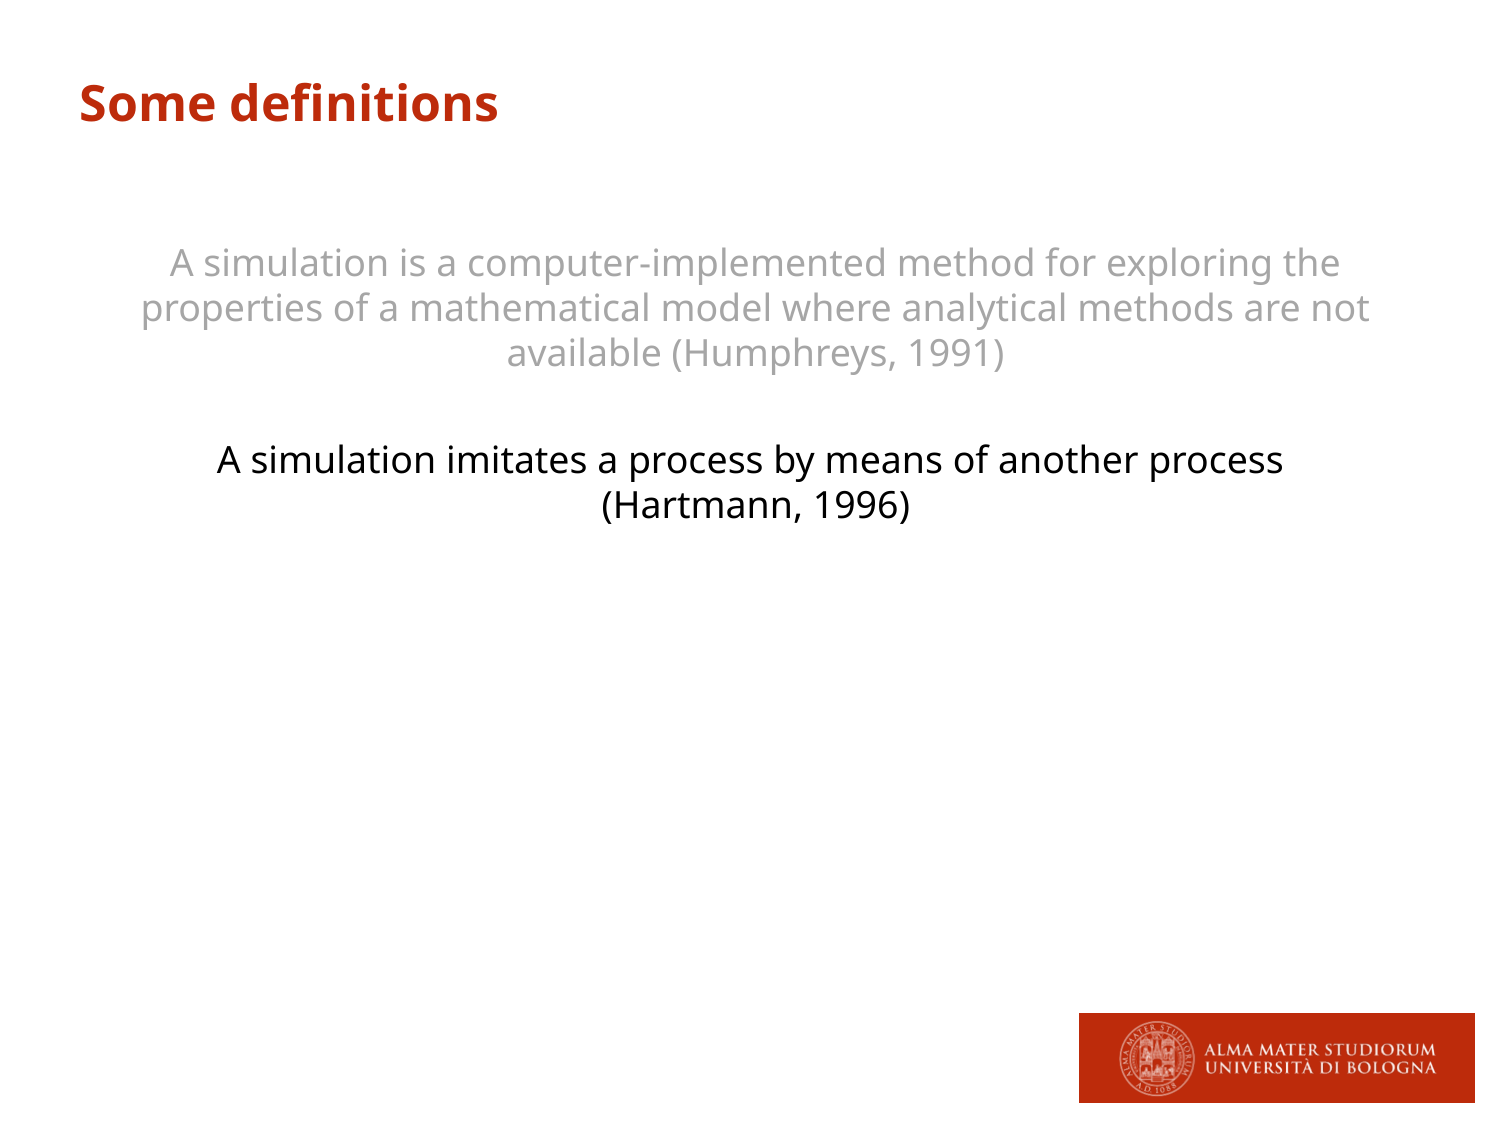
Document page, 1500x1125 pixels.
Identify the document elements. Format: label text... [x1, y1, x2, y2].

list A simulation is a computer-implemented method for exploring the properties of a mathematical model where analytical methods are not available (Humphreys, 1991) A simulation imitates a process by means of another process (Hartmann, 1996) [64, 231, 1447, 988]
list Some definitions [64, 78, 1447, 185]
